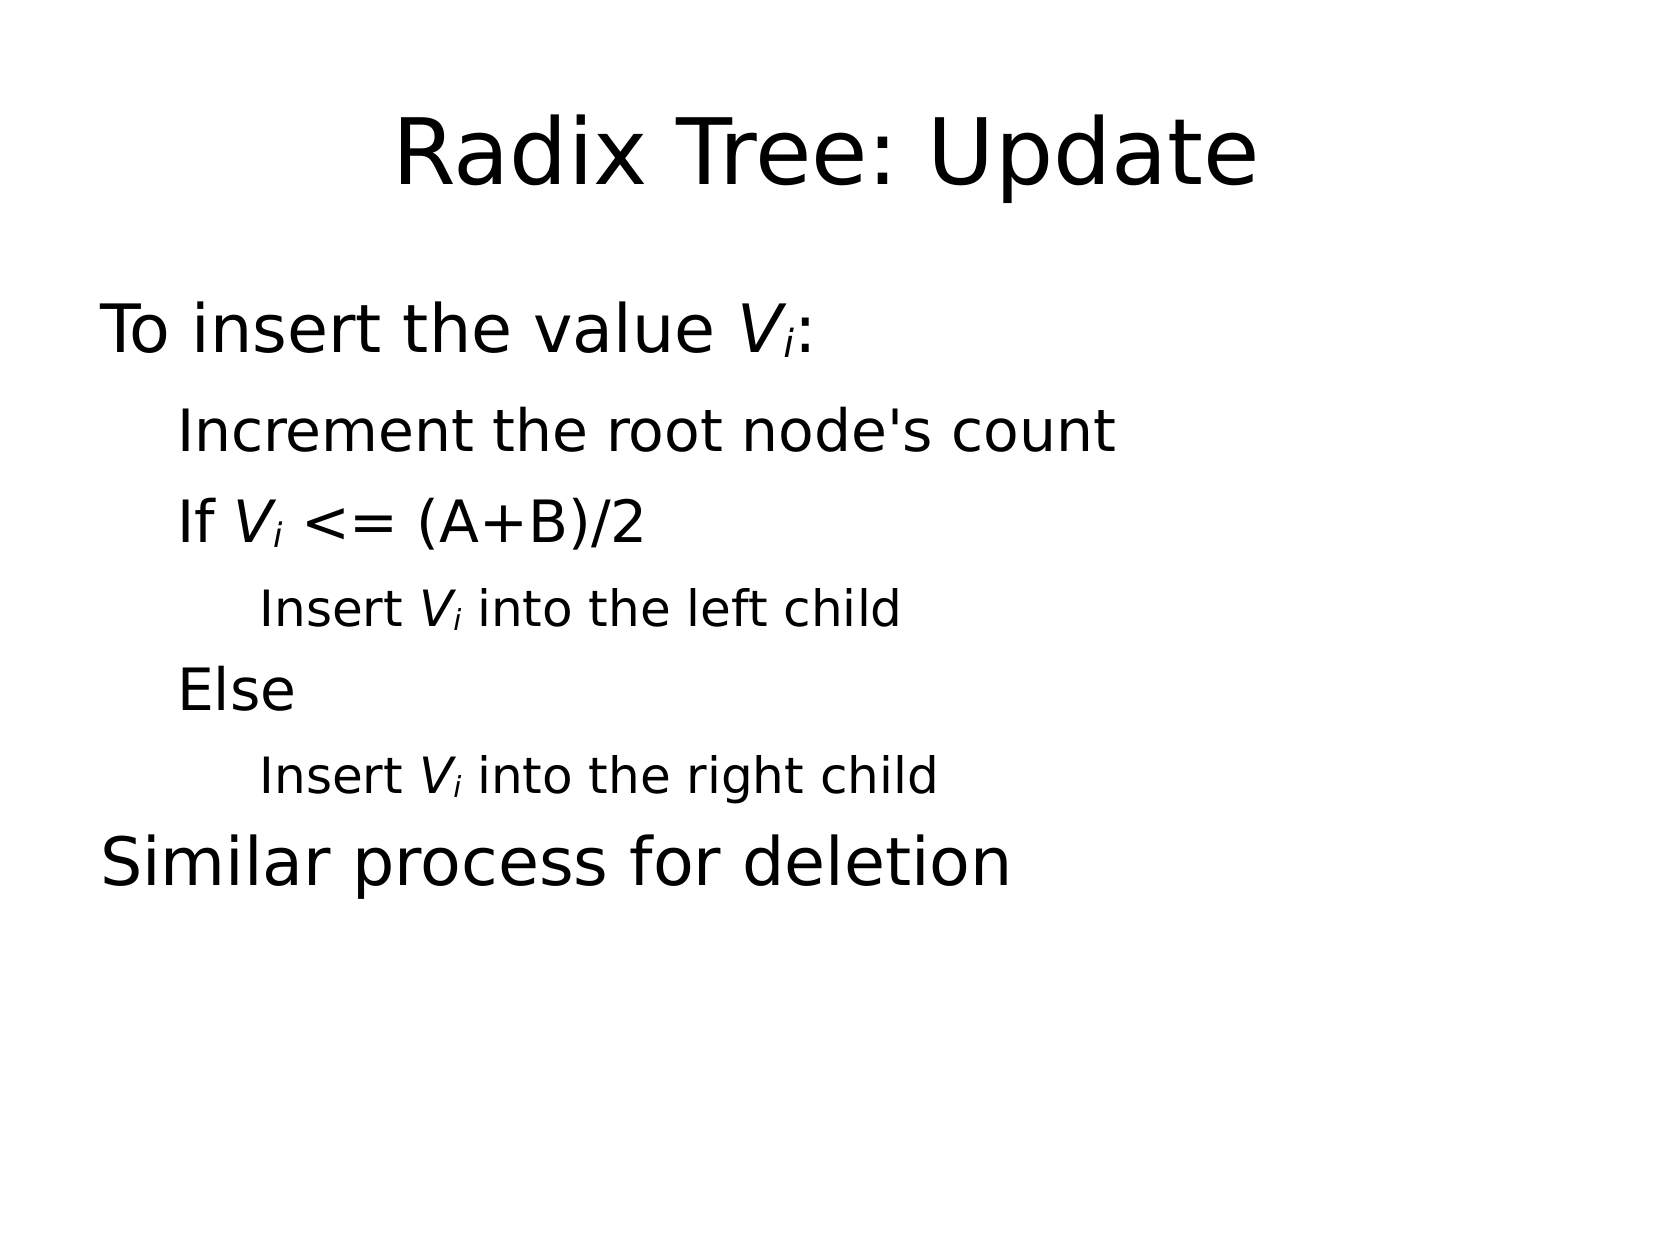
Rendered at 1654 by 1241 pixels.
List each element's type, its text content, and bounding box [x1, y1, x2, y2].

list To insert the value Vi: Increment the root node's count If Vi <= (A+B)/2 Insert Vi into the left child Else Insert Vi into the right child Similar process for deletion [82, 290, 1571, 1109]
title Radix Tree: Update [82, 49, 1571, 257]
